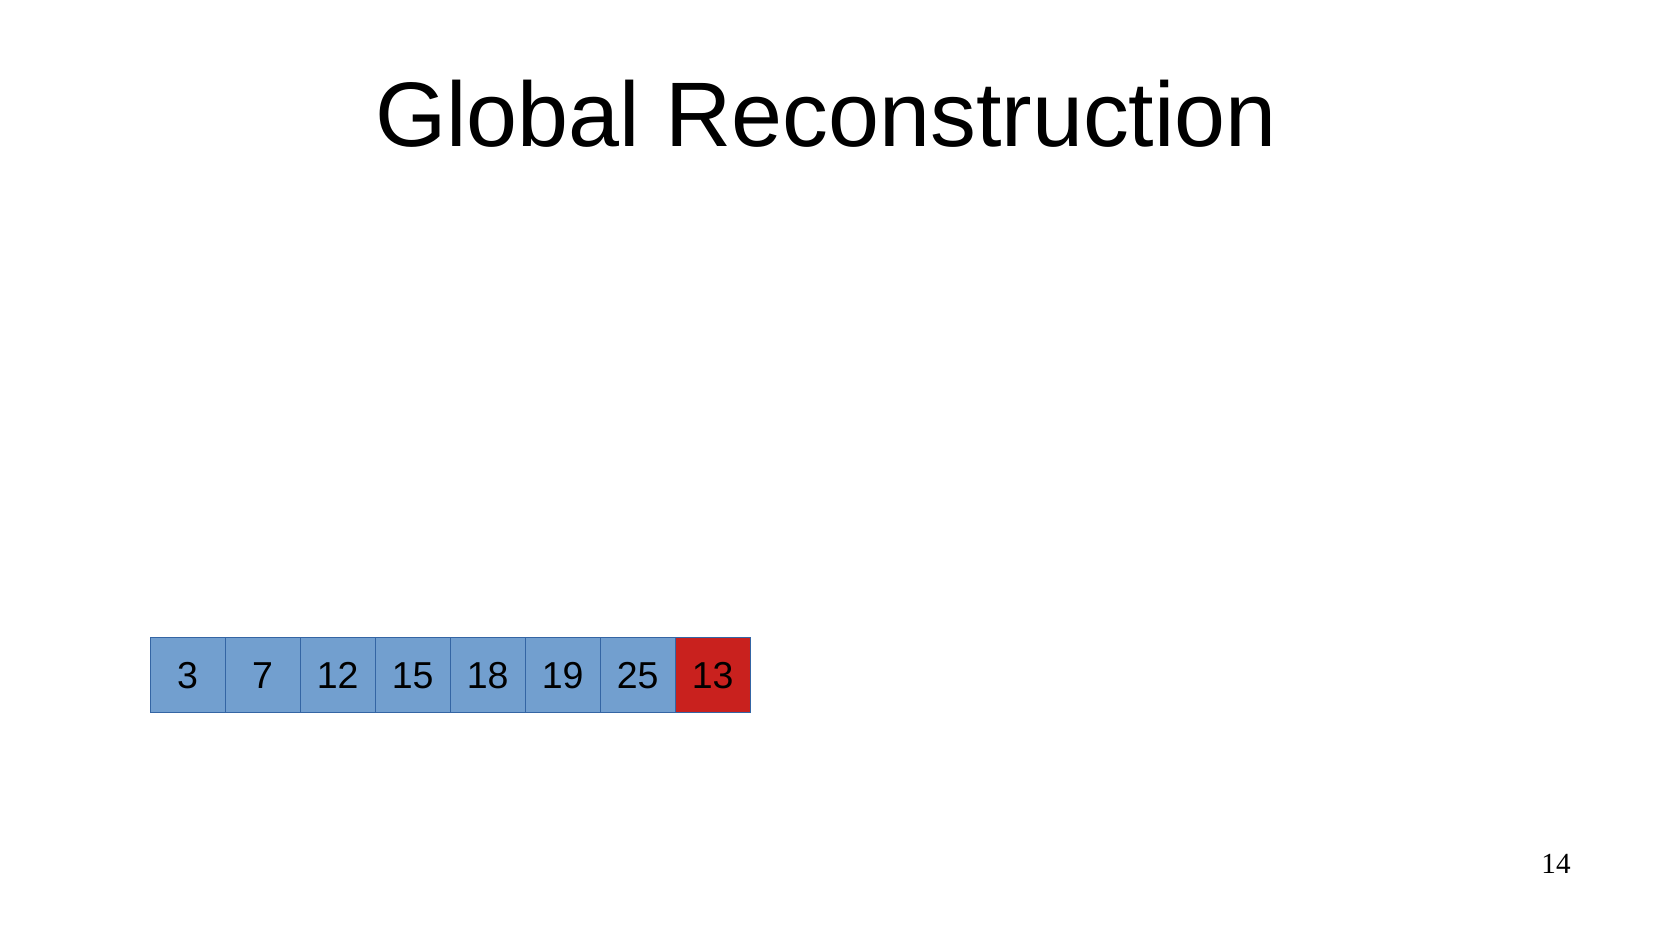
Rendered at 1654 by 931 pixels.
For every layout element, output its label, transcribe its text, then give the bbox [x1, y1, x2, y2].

text_box 3 [150, 637, 225, 713]
text_box 15 [375, 637, 451, 713]
text_box 7 [225, 637, 301, 713]
text_box 25 [601, 637, 676, 713]
text_box 19 [525, 637, 601, 713]
text_box 18 [451, 637, 525, 713]
title Global Reconstruction [82, 37, 1571, 193]
text_box 13 [676, 637, 751, 713]
text_box 12 [301, 637, 375, 713]
